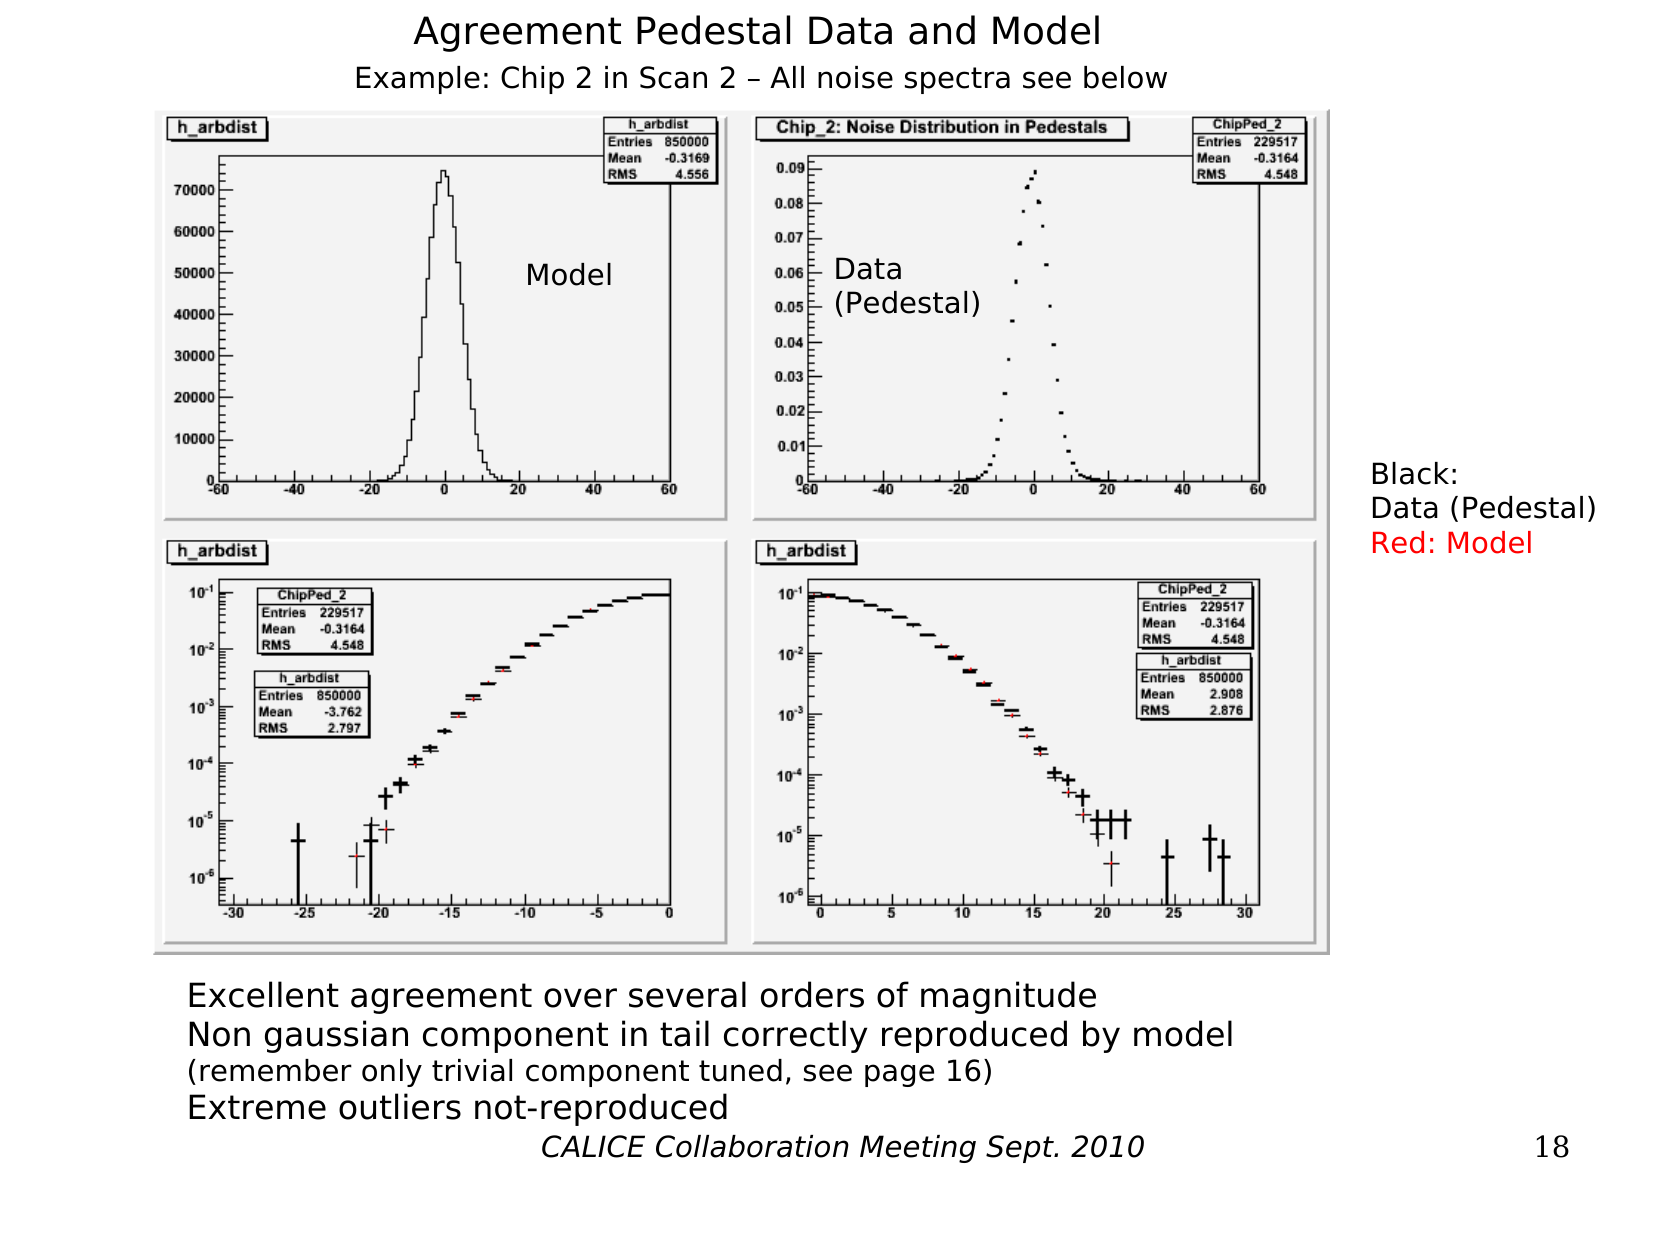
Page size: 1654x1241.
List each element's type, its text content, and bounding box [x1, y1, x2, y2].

text_box Agreement Pedestal Data and Model [398, 2, 1119, 53]
text_box Data (Pedestal) [818, 244, 1006, 329]
text_box Black: Data (Pedestal) Red: Model [1355, 450, 1613, 568]
text_box Example: Chip 2 in Scan 2 – All noise spectra see below [339, 53, 1194, 103]
text_box Model [510, 250, 638, 301]
text_box Excellent agreement over several orders of magnitude Non gaussian component in tail correctly reproduced by model (remember only trivial component tuned, see page 16) Extreme outliers not-reproduced [171, 969, 1252, 1135]
picture [152, 108, 1330, 955]
